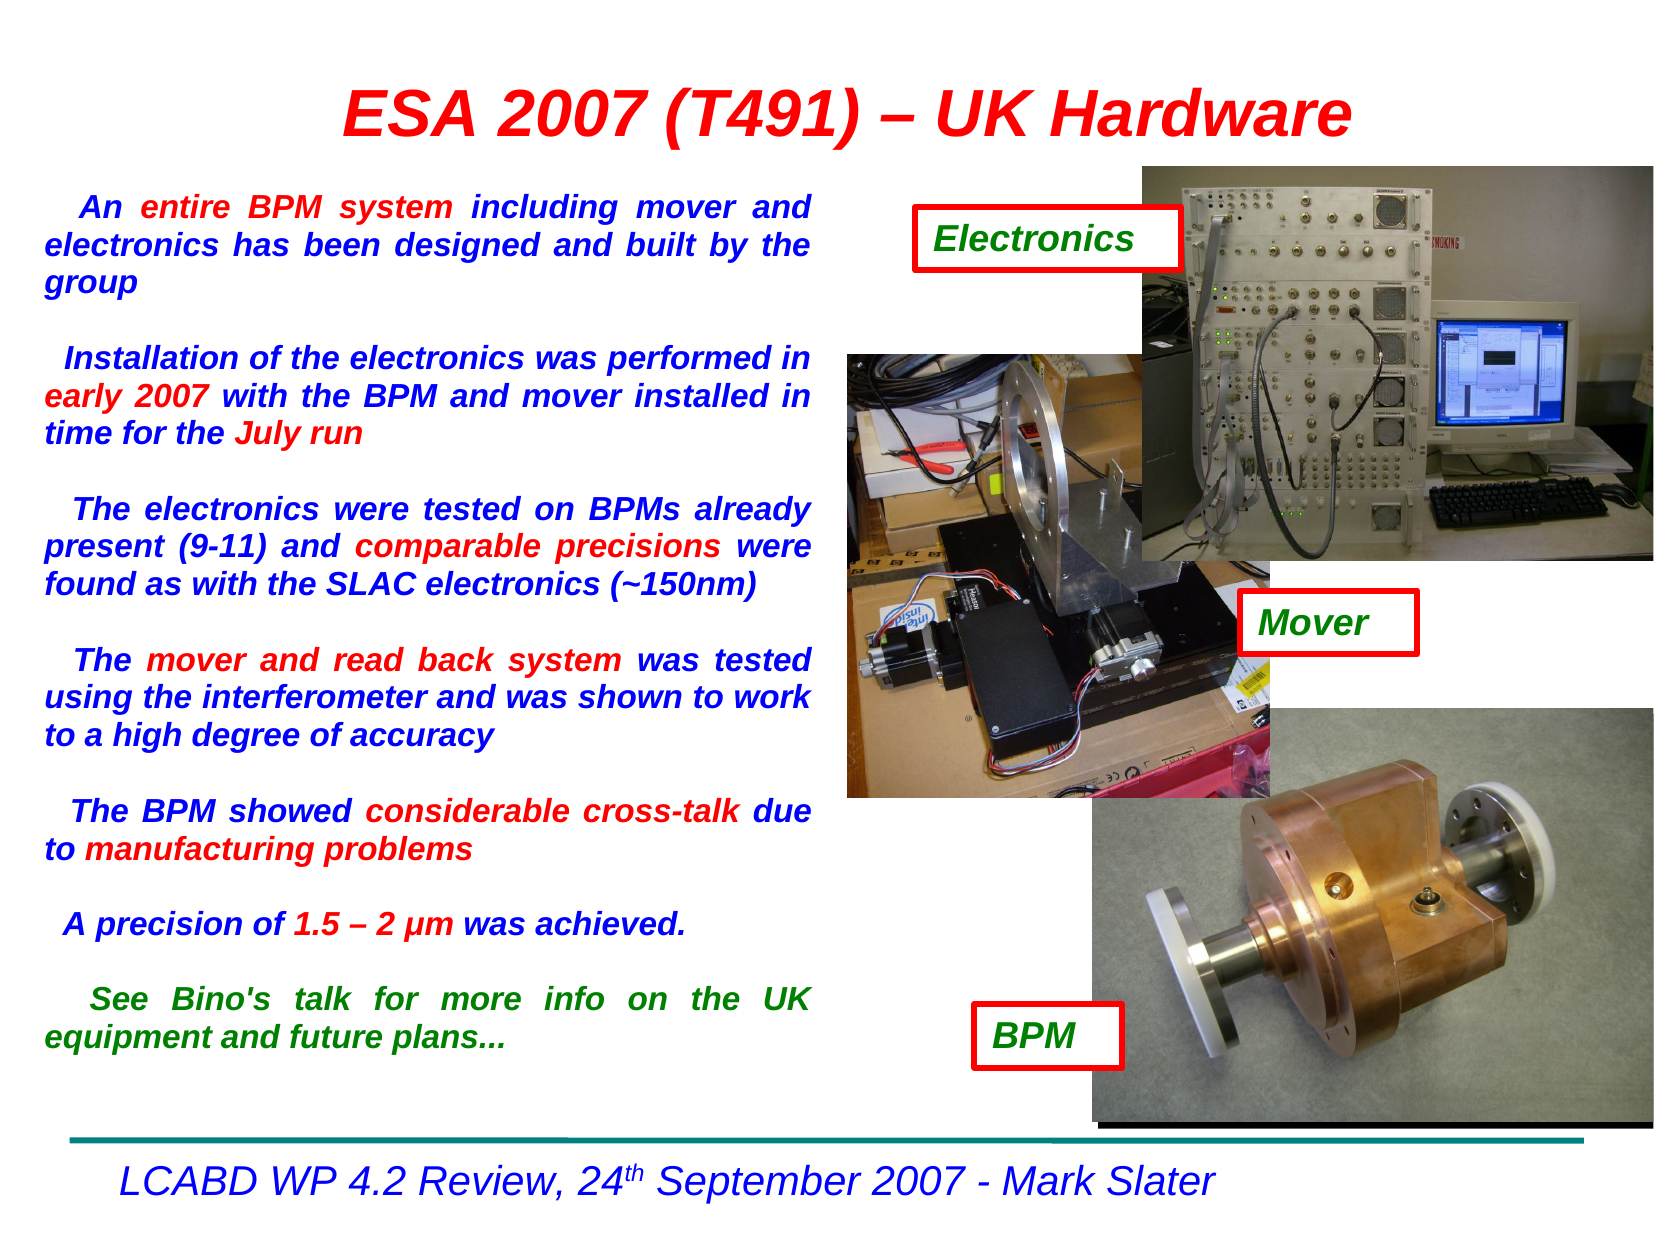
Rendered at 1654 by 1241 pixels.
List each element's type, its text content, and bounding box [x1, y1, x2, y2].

text_box An entire BPM system including mover and electronics has been designed and built by the group Installation of the electronics was performed in early 2007 with the BPM and mover installed in time for the July run The electronics were tested on BPMs already present (9-11) and comparable precisions were found as with the SLAC electronics (~150nm) The mover and read back system was tested using the interferometer and was shown to work to a high degree of accuracy The BPM showed considerable cross-talk due to manufacturing problems A precision of 1.5 – 2 μm was achieved. See Bino's talk for more info on the UK equipment and future plans... [29, 180, 827, 1093]
text_box Mover [1240, 590, 1418, 655]
text_box ESA 2007 (T491) – UK Hardware [342, 74, 1355, 152]
text_box BPM [974, 1003, 1123, 1068]
text_box Electronics [915, 206, 1182, 271]
picture [847, 166, 1654, 1123]
text_box LCABD WP 4.2 Review, 24th September 2007 - Mark Slater [118, 1156, 1566, 1204]
